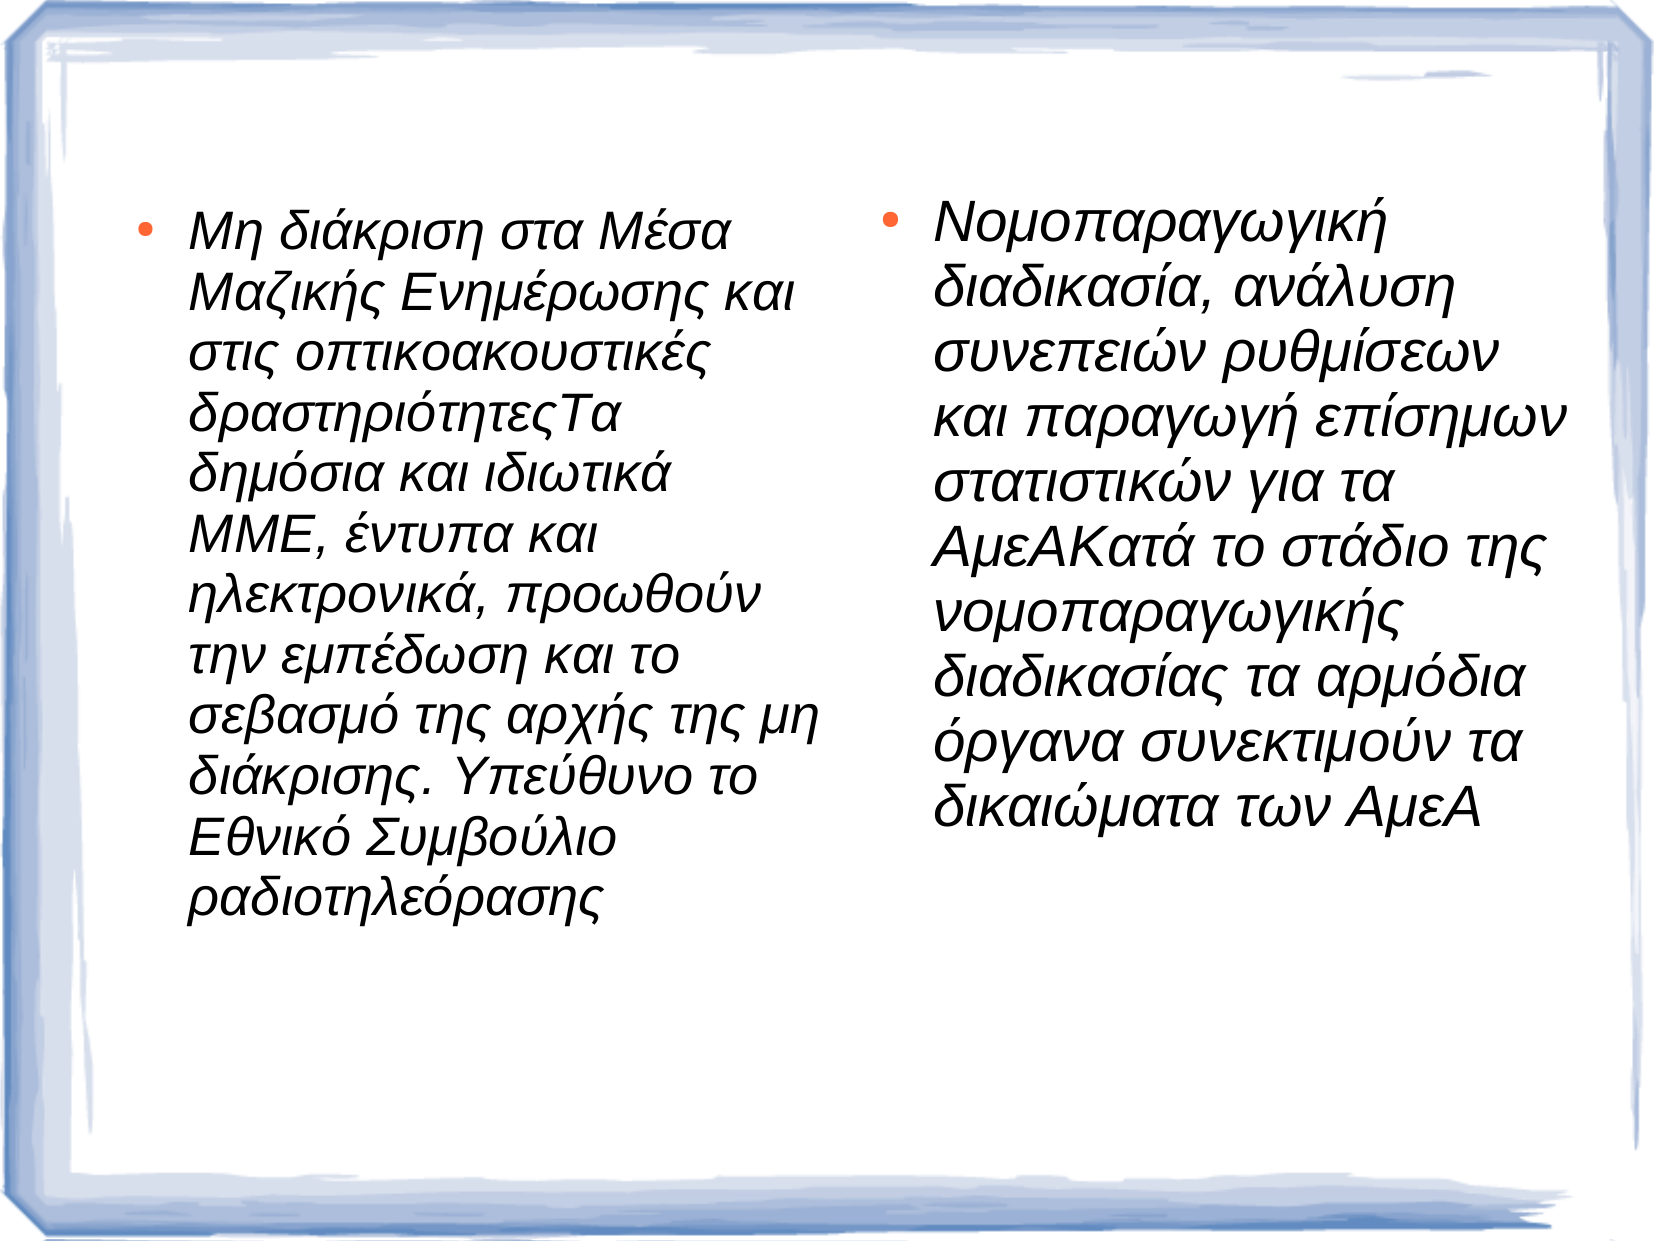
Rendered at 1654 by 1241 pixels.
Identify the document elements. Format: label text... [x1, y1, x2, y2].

list Νομοπαραγωγική διαδικασία, ανάλυση συνεπειών ρυθμίσεων και παραγωγή επίσημων στατιστικών για τα ΑμεΑΚατά το στάδιο της νομοπαραγωγικής διαδικασίας τα αρμόδια όργανα συνεκτιμούν τα δικαιώματα των ΑμεΑ [862, 188, 1572, 1146]
list Μη διάκριση στα Μέσα Μαζικής Ενημέρωσης και στις οπτικοακουστικές δραστηριότητεςΤα δημόσια και ιδιωτικά ΜΜΕ, έντυπα και ηλεκτρονικά, προωθούν την εμπέδωση και το σεβασμό της αρχής της μη διάκρισης. Υπεύθυνο το Εθνικό Συμβούλιο ραδιοτηλεόρασης [118, 200, 827, 1111]
picture [0, 0, 1654, 1241]
